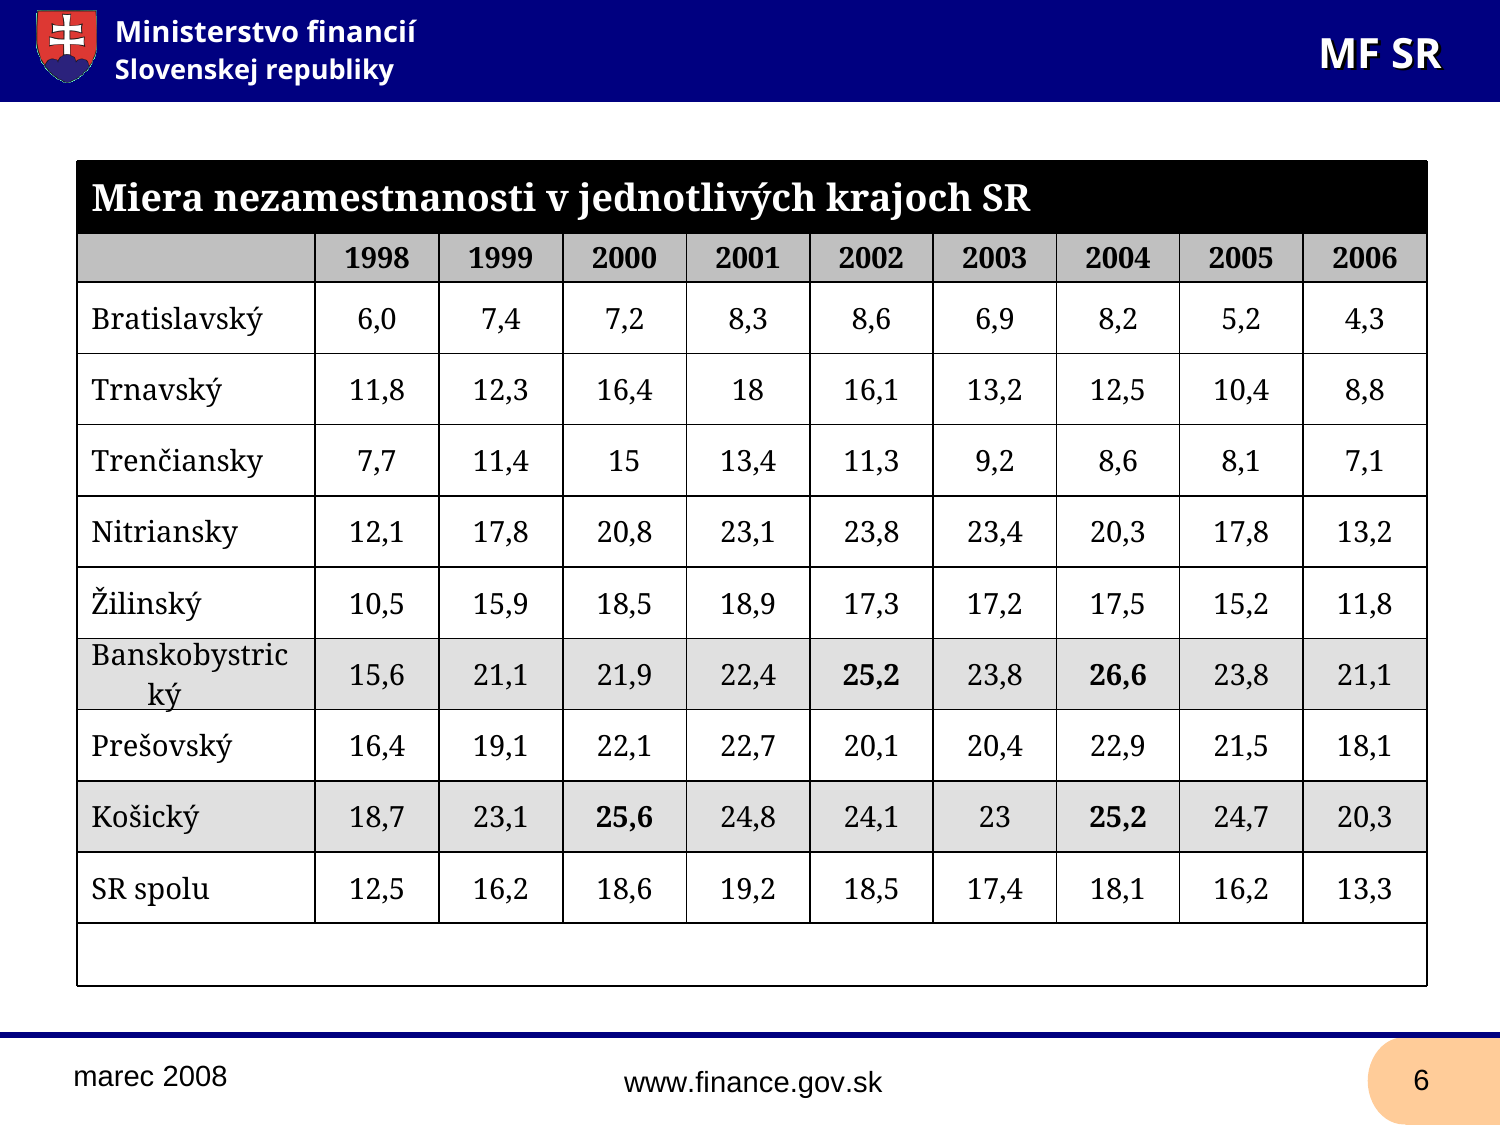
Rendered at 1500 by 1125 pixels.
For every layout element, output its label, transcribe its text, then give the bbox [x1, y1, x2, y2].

text_box 7,4 [440, 283, 562, 353]
text_box 17,3 [811, 568, 932, 638]
text_box 18,7 [316, 782, 438, 851]
text_box 13,2 [1304, 497, 1426, 566]
text_box 18,9 [687, 568, 809, 638]
text_box Miera nezamestnanosti v jednotlivých krajoch SR [78, 162, 1426, 231]
text_box 13,4 [687, 425, 809, 495]
text_box 21,9 [564, 639, 686, 709]
text_box 16,4 [316, 710, 438, 780]
text_box 22,9 [1057, 710, 1179, 780]
text_box 16,2 [1180, 853, 1302, 922]
text_box 2003 [934, 234, 1056, 281]
text_box 18,6 [564, 853, 686, 922]
text_box 23,8 [1180, 639, 1302, 709]
text_box Bratislavský [78, 283, 314, 353]
text_box Košický [78, 782, 314, 851]
text_box 18,1 [1304, 710, 1426, 780]
text_box Prešovský [78, 710, 314, 780]
text_box 21,1 [1304, 639, 1426, 709]
text_box 20,1 [811, 710, 932, 780]
text_box 16,1 [811, 354, 932, 424]
text_box Nitriansky [78, 497, 314, 566]
text_box 7,2 [564, 283, 686, 353]
text_box 2006 [1304, 234, 1426, 281]
text_box 12,5 [316, 853, 438, 922]
text_box 23,8 [934, 639, 1056, 709]
text_box 15 [564, 425, 686, 495]
text_box 11,4 [440, 425, 562, 495]
text_box 4,3 [1304, 283, 1426, 353]
text_box 24,8 [687, 782, 809, 851]
text_box 8,3 [687, 283, 809, 353]
text_box 15,9 [440, 568, 562, 638]
text_box 18,5 [811, 853, 932, 922]
text_box SR spolu [78, 853, 314, 922]
text_box 17,8 [440, 497, 562, 566]
text_box 2001 [687, 234, 809, 281]
text_box 23 [934, 782, 1056, 851]
text_box Trenčiansky [78, 425, 314, 495]
text_box 22,7 [687, 710, 809, 780]
text_box 23,1 [687, 497, 809, 566]
text_box 16,2 [440, 853, 562, 922]
text_box 17,5 [1057, 568, 1179, 638]
text_box 13,2 [934, 354, 1056, 424]
text_box 25,2 [1057, 782, 1179, 851]
text_box 16,4 [564, 354, 686, 424]
text_box 15,2 [1180, 568, 1302, 638]
text_box 9,2 [934, 425, 1056, 495]
text_box 6,0 [316, 283, 438, 353]
text_box 10,5 [316, 568, 438, 638]
text_box 8,8 [1304, 354, 1426, 424]
text_box 8,6 [1057, 425, 1179, 495]
text_box 12,1 [316, 497, 438, 566]
text_box 21,1 [440, 639, 562, 709]
text_box 12,3 [440, 354, 562, 424]
text_box 8,2 [1057, 283, 1179, 353]
text_box 18,5 [564, 568, 686, 638]
text_box 6,9 [934, 283, 1056, 353]
text_box 20,4 [934, 710, 1056, 780]
text_box 18 [687, 354, 809, 424]
text_box Trnavský [78, 354, 314, 424]
text_box 17,4 [934, 853, 1056, 922]
text_box 25,2 [811, 639, 932, 709]
text_box 17,8 [1180, 497, 1302, 566]
text_box 23,1 [440, 782, 562, 851]
text_box 7,1 [1304, 425, 1426, 495]
text_box 11,8 [1304, 568, 1426, 638]
text_box 20,3 [1057, 497, 1179, 566]
text_box 1998 [316, 234, 438, 281]
text_box 17,2 [934, 568, 1056, 638]
text_box 23,4 [934, 497, 1056, 566]
text_box 24,1 [811, 782, 932, 851]
text_box 8,6 [811, 283, 932, 353]
text_box 15,6 [316, 639, 438, 709]
text_box 11,8 [316, 354, 438, 424]
text_box 22,4 [687, 639, 809, 709]
text_box 12,5 [1057, 354, 1179, 424]
text_box 5,2 [1180, 283, 1302, 353]
text_box 11,3 [811, 425, 932, 495]
text_box [78, 234, 314, 281]
text_box 2005 [1180, 234, 1302, 281]
text_box 2002 [811, 234, 932, 281]
text_box 26,6 [1057, 639, 1179, 709]
text_box Žilinský [78, 568, 314, 638]
text_box 2004 [1057, 234, 1179, 281]
text_box 10,4 [1180, 354, 1302, 424]
text_box 13,3 [1304, 853, 1426, 922]
text_box 24,7 [1180, 782, 1302, 851]
text_box 20,3 [1304, 782, 1426, 851]
text_box 19,1 [440, 710, 562, 780]
text_box 7,7 [316, 425, 438, 495]
text_box Banskobystrický [78, 639, 314, 709]
text_box 21,5 [1180, 710, 1302, 780]
text_box 1999 [440, 234, 562, 281]
text_box 25,6 [564, 782, 686, 851]
text_box 20,8 [564, 497, 686, 566]
text_box 18,1 [1057, 853, 1179, 922]
text_box 8,1 [1180, 425, 1302, 495]
text_box 2000 [564, 234, 686, 281]
text_box 23,8 [811, 497, 932, 566]
text_box 19,2 [687, 853, 809, 922]
text_box 22,1 [564, 710, 686, 780]
